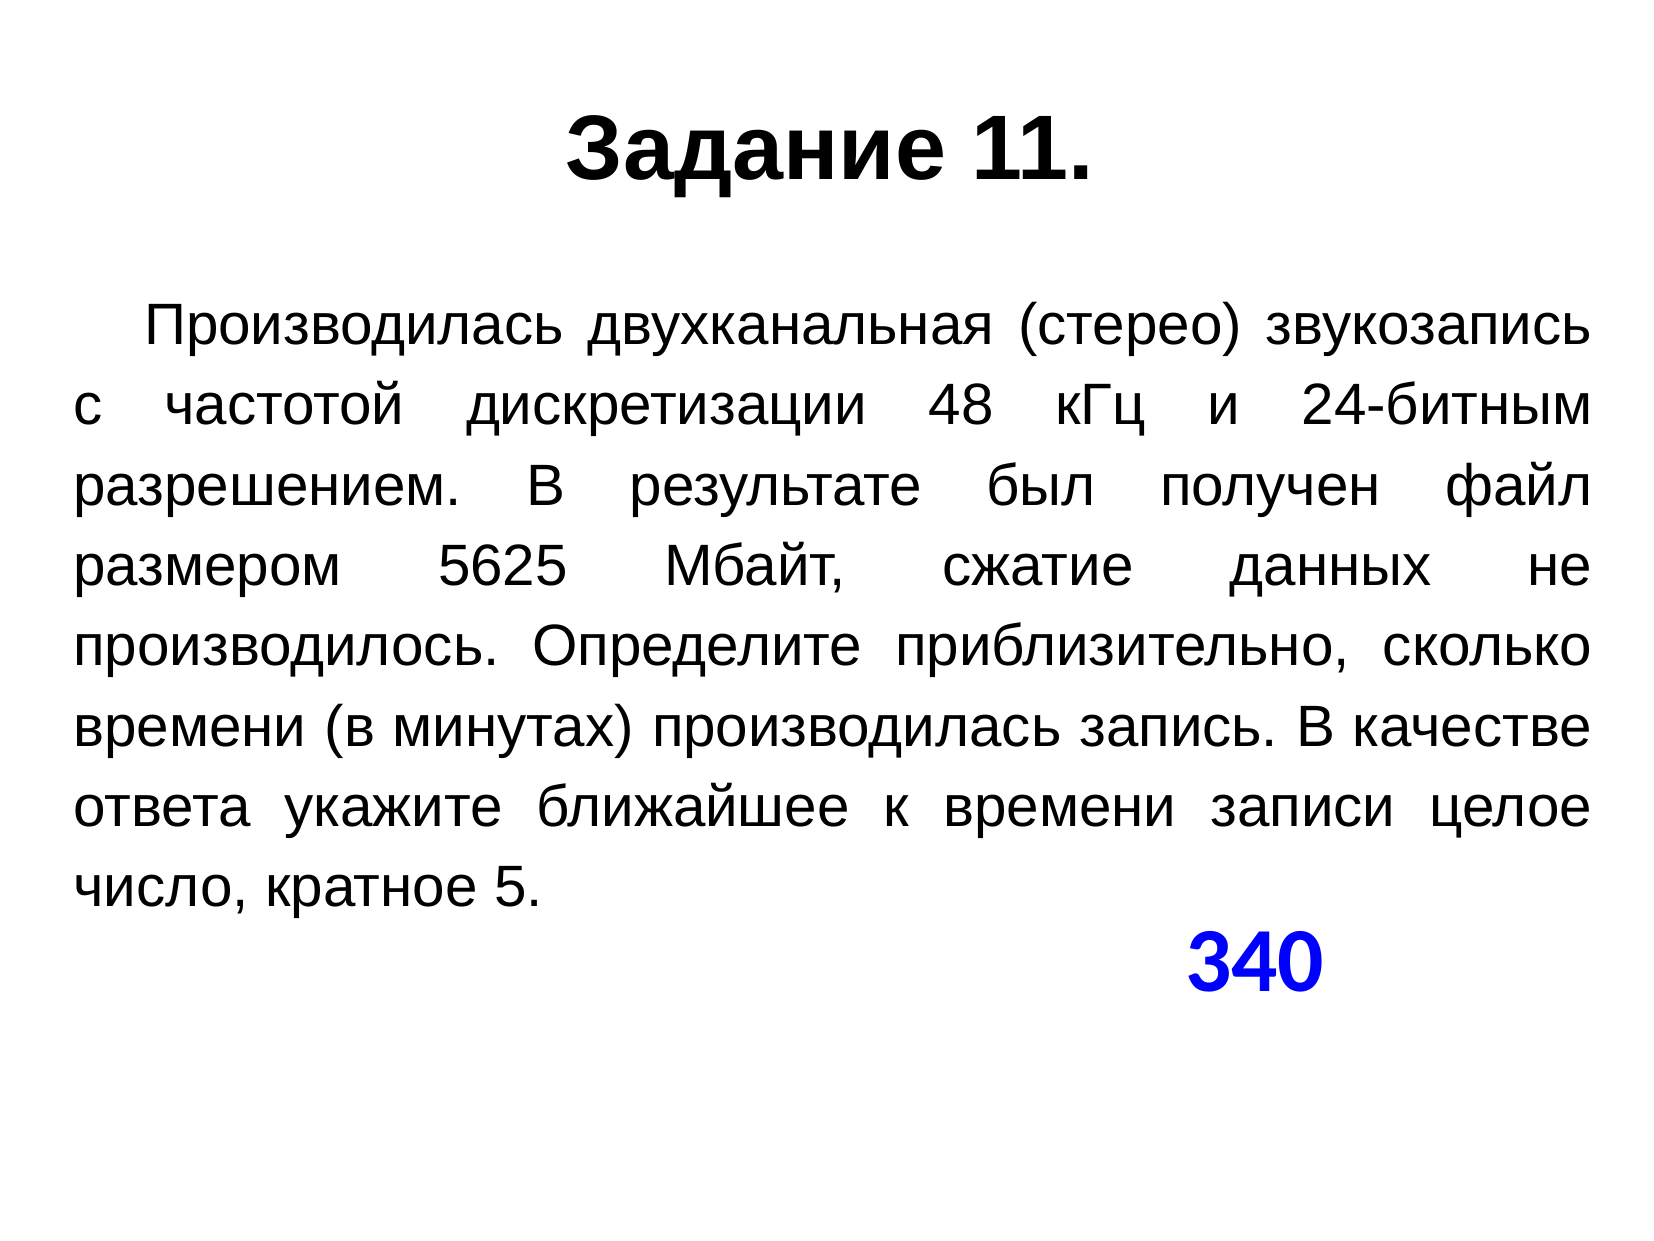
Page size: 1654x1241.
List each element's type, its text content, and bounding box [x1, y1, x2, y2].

list Производилась двухканальная (стерео) звукозапись с частотой дискретизации 48 кГц и 24-битным разрешением. В результате был получен файл размером 5625 Мбайт, сжатие данных не производилось. Определите приблизительно, сколько времени (в минутах) производилась запись. В качестве ответа укажите ближайшее к времени записи целое число, кратное 5. [58, 268, 1609, 1194]
text_box 340 [1151, 915, 1359, 1022]
title Задание 11. [82, 68, 1571, 268]
